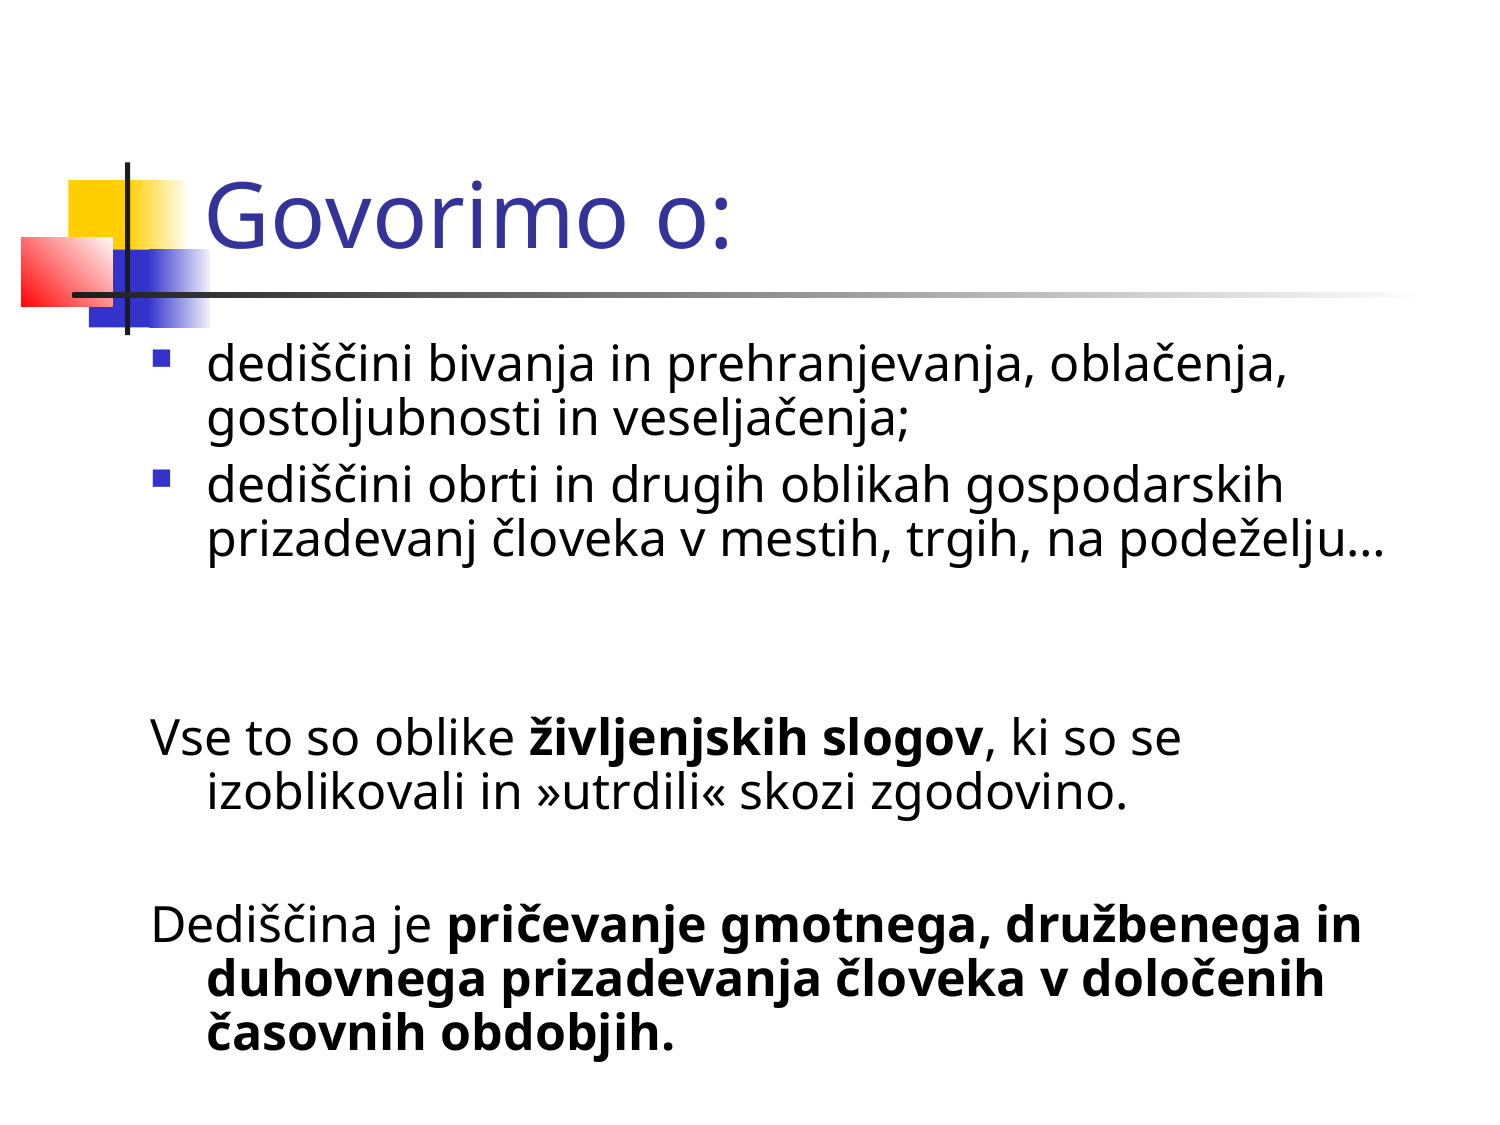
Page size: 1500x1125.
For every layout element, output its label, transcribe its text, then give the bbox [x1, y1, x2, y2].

list dediščini bivanja in prehranjevanja, oblačenja, gostoljubnosti in veseljačenja; dediščini obrti in drugih oblikah gospodarskih prizadevanj človeka v mestih, trgih, na podeželju… Vse to so oblike življenjskih slogov, ki so se izoblikovali in »utrdili« skozi zgodovino. Dediščina je pričevanje gmotnega, družbenega in duhovnega prizadevanja človeka v določenih časovnih obdobjih. [135, 330, 1469, 1125]
title Govorimo o: [188, 35, 1468, 276]
